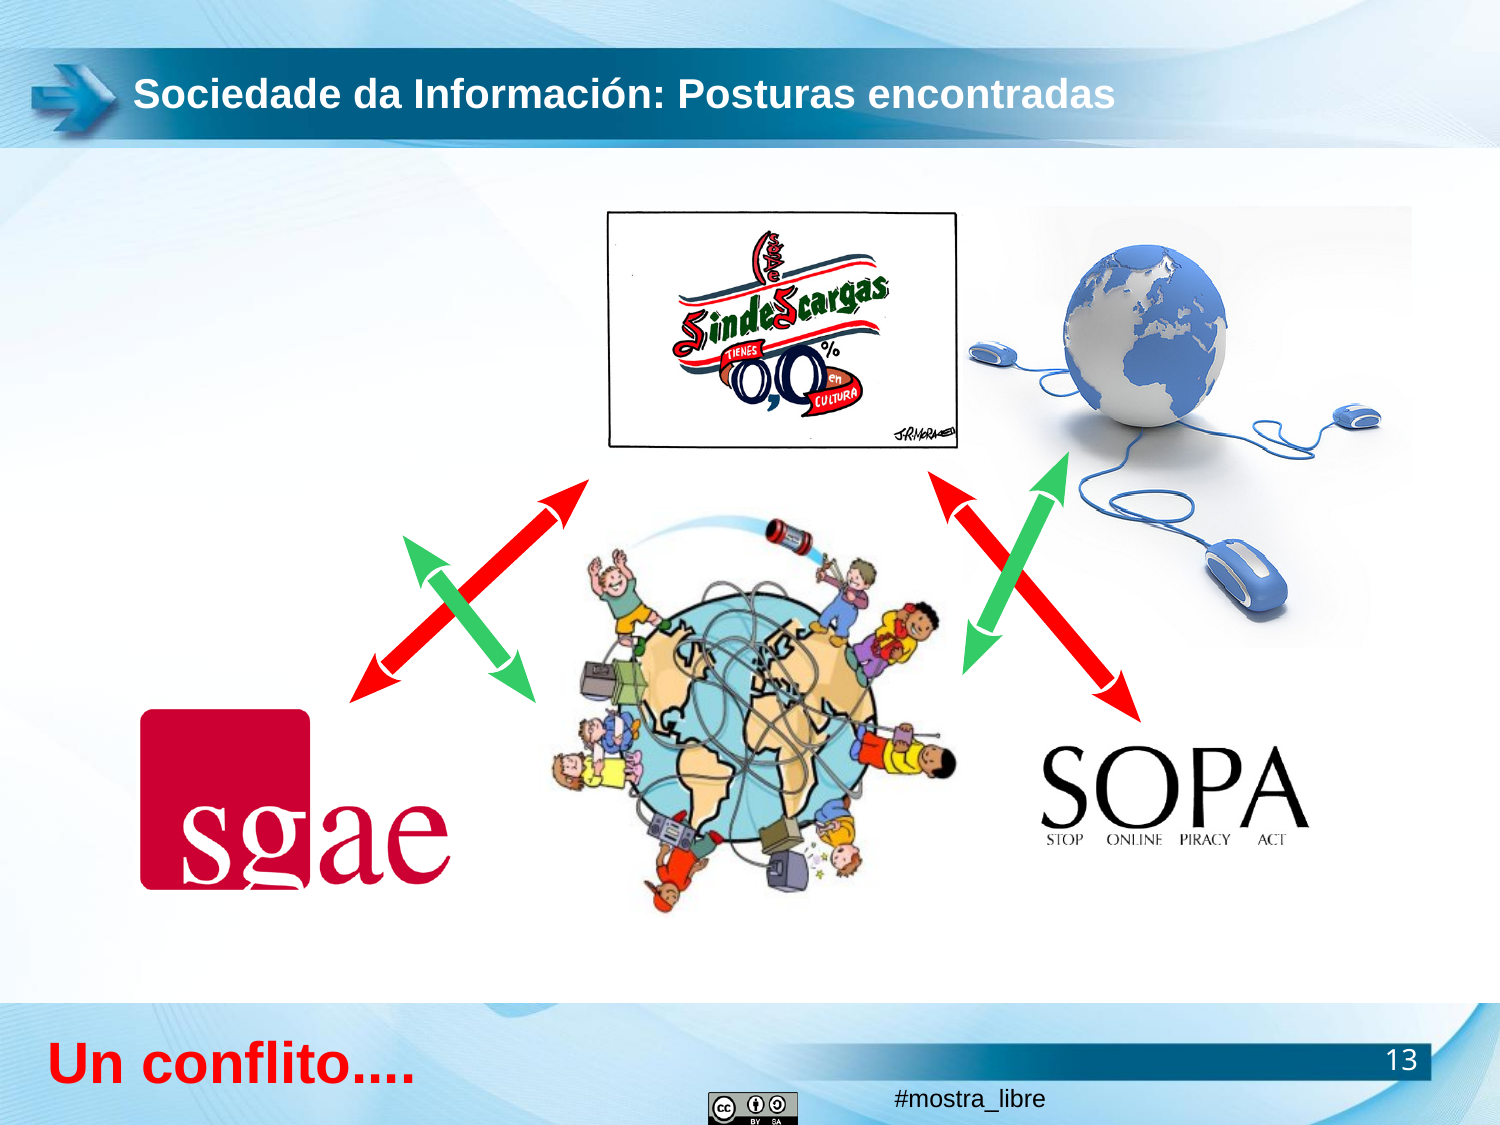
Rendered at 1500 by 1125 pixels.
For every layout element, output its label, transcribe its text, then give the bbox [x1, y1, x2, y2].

text_box <número> [1082, 1031, 1433, 1092]
picture [0, 0, 1500, 1125]
text_box Sociedade da Información: Posturas encontradas [118, 59, 1132, 124]
text_box #mostra_libre [879, 1074, 1062, 1120]
text_box Un conflito.... [32, 1017, 432, 1103]
